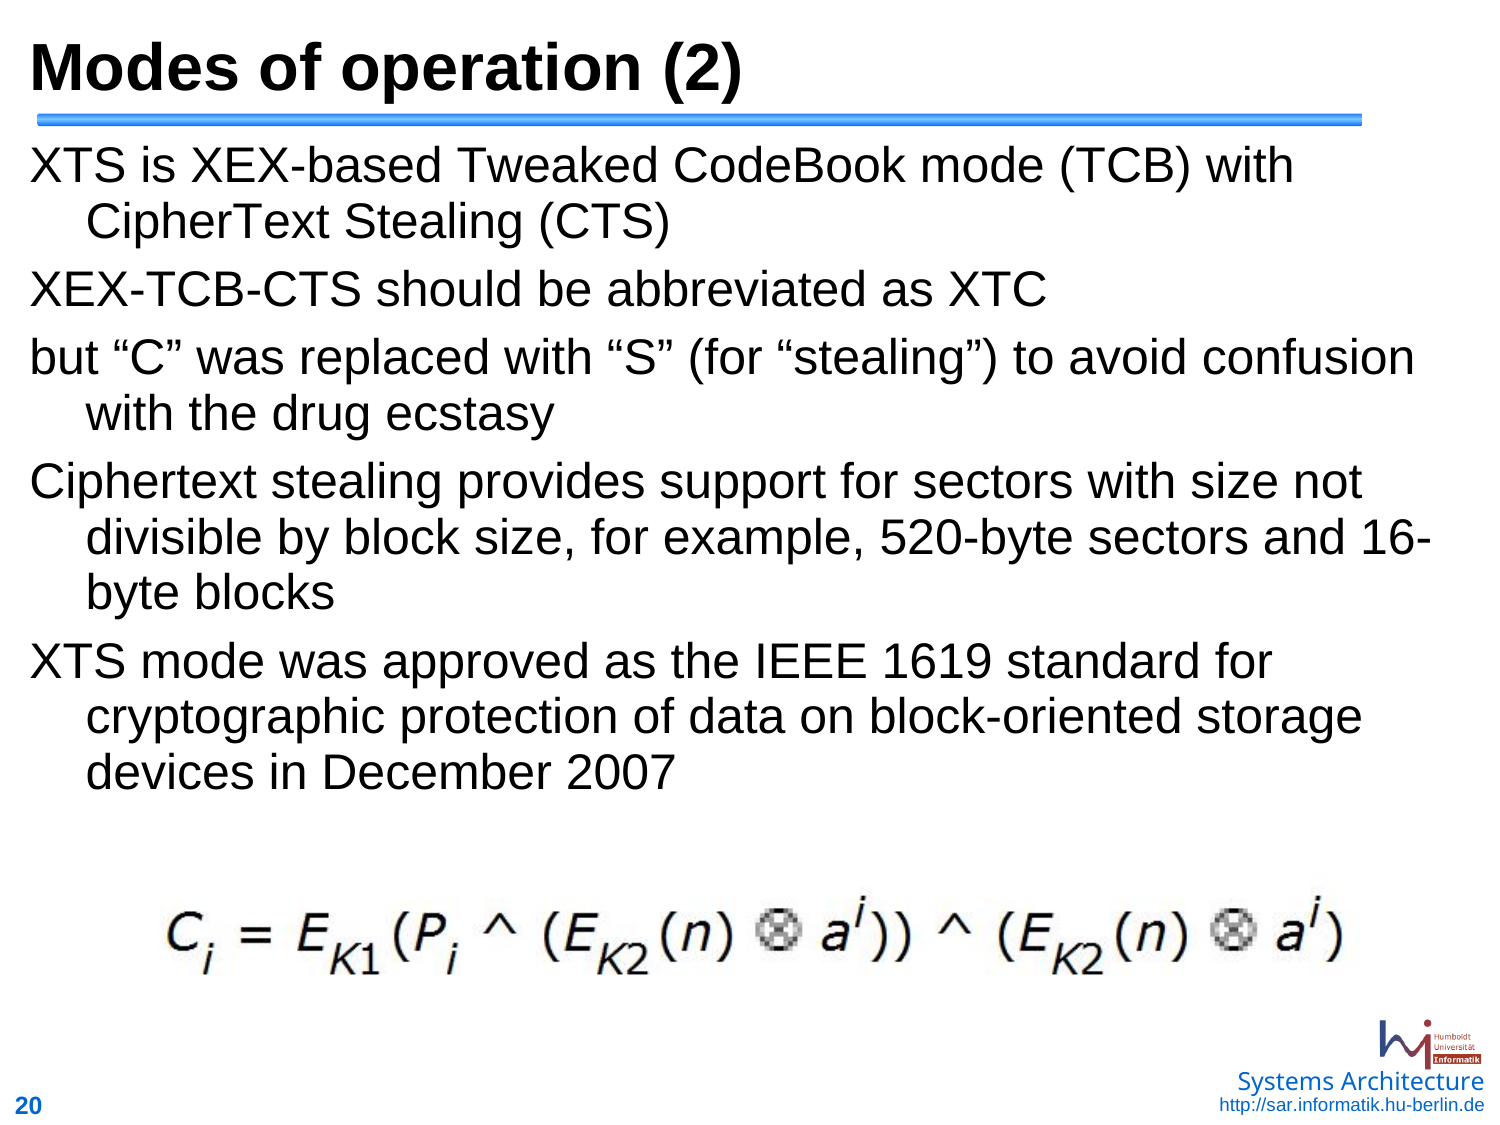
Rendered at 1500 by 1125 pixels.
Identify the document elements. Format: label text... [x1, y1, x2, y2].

picture [135, 874, 1373, 1003]
title Modes of operation (2) [29, 26, 1500, 108]
list XTS is XEX-based Tweaked CodeBook mode (TCB) with CipherText Stealing (CTS) XEX-TCB-CTS should be abbreviated as XTC but “C” was replaced with “S” (for “stealing”) to avoid confusion with the drug ecstasy Ciphertext stealing provides support for sectors with size not divisible by block size, for example, 520-byte sectors and 16-byte blocks XTS mode was approved as the IEEE 1619 standard for cryptographic protection of data on block-oriented storage devices in December 2007 [29, 137, 1500, 1044]
picture [1376, 1044, 1483, 1071]
